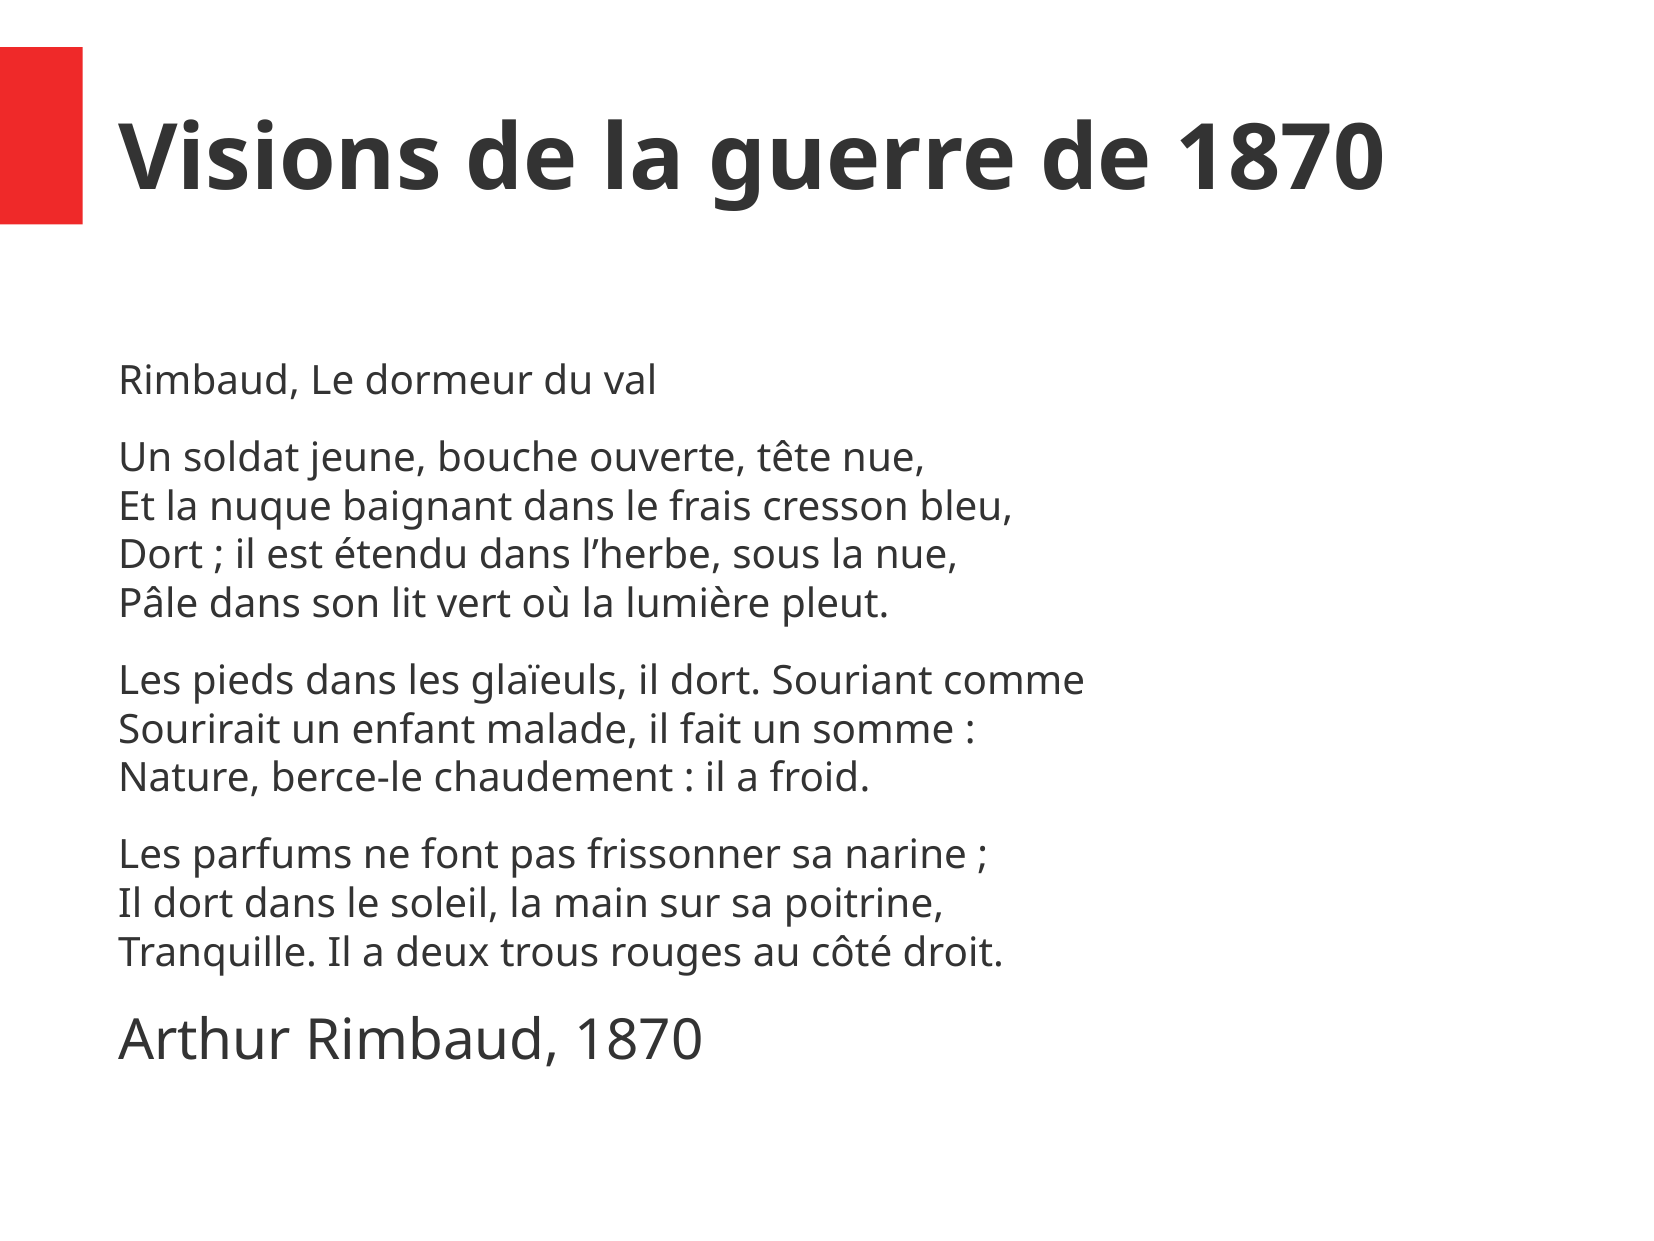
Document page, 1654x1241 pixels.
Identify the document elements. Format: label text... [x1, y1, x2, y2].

title Visions de la guerre de 1870 [118, 49, 1571, 257]
list Rimbaud, Le dormeur du val Un soldat jeune, bouche ouverte, tête nue, Et la nuque baignant dans le frais cresson bleu, Dort ; il est étendu dans l’herbe, sous la nue, Pâle dans son lit vert où la lumière pleut. Les pieds dans les glaïeuls, il dort. Souriant comme Sourirait un enfant malade, il fait un somme : Nature, berce-le chaudement : il a froid. Les parfums ne font pas frissonner sa narine ; Il dort dans le soleil, la main sur sa poitrine, Tranquille. Il a deux trous rouges au côté droit. Arthur Rimbaud, 1870 [118, 354, 1536, 1074]
